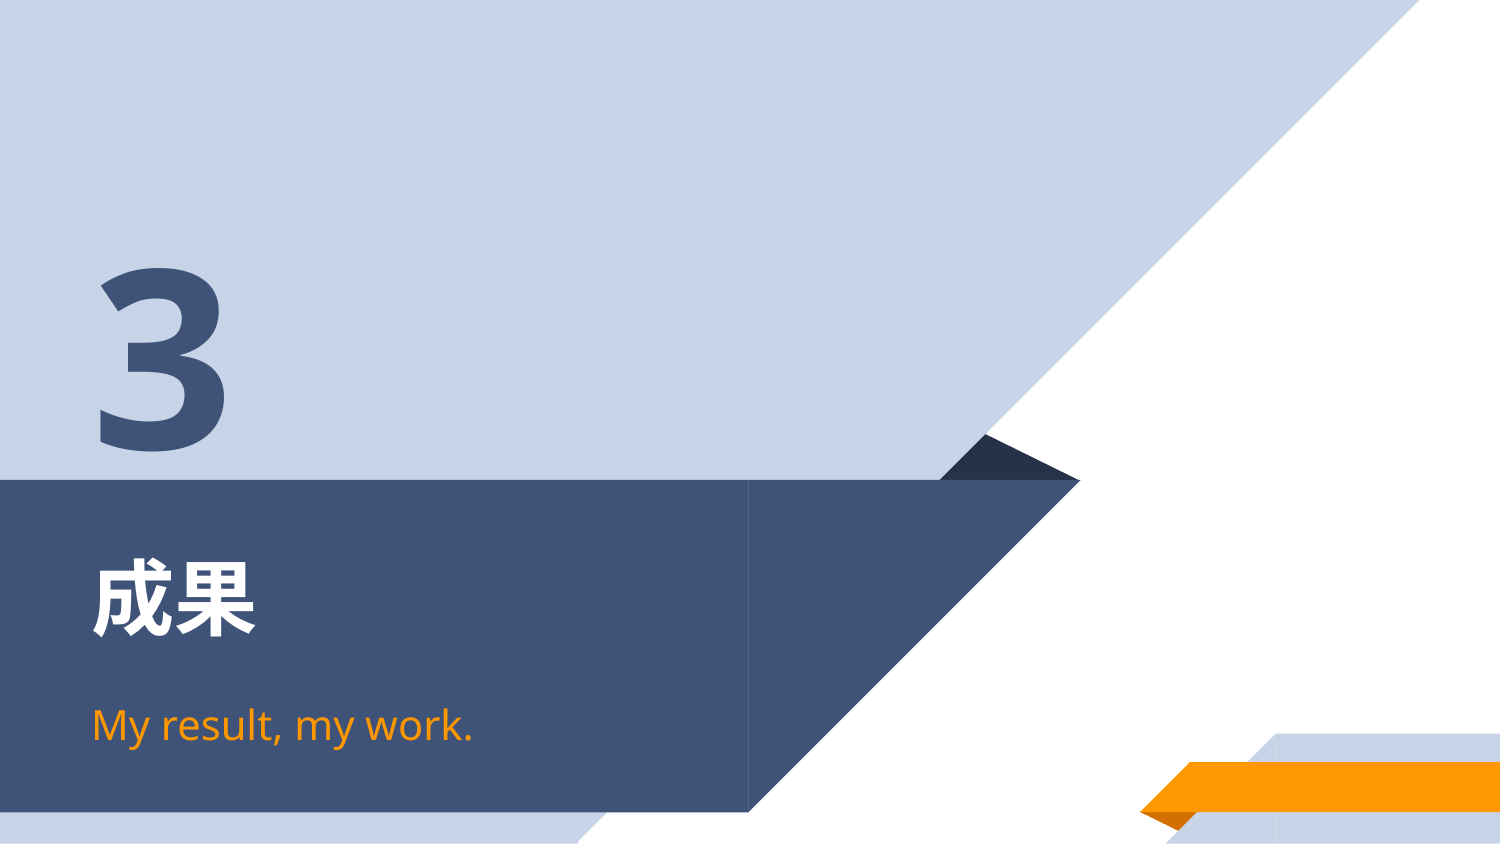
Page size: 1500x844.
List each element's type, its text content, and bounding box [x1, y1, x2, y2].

title 成果 [76, 470, 748, 662]
subtitle My result, my work. [76, 683, 748, 813]
text_box 3 [76, 0, 434, 515]
